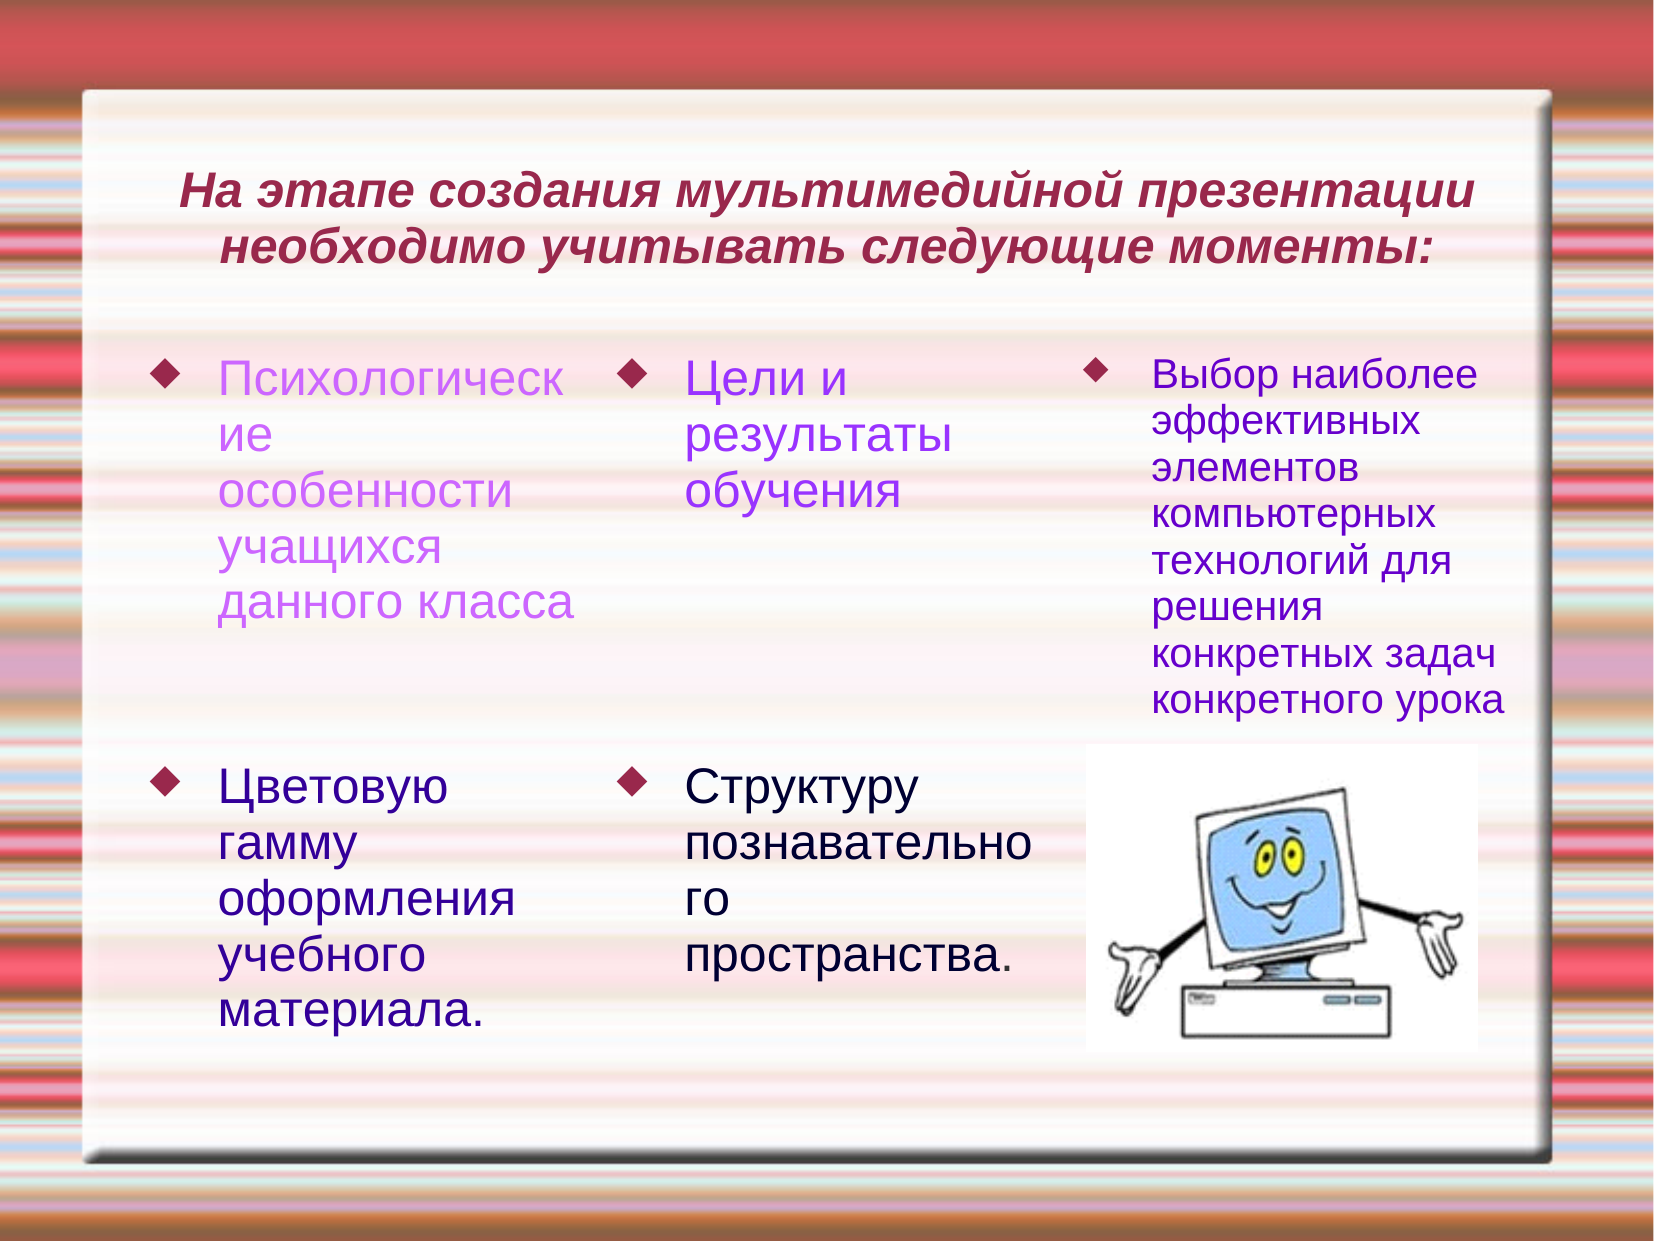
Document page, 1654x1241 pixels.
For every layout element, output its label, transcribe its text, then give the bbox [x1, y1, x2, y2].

picture [0, 0, 1654, 1241]
list Выбор наиболее эффективных элементов компьютерных технологий для решения конкретных задач конкретного урока [1068, 350, 1514, 725]
list Цветовую гамму оформления учебного материала. [134, 758, 580, 1132]
list Психологические особенности учащихся данного класса [134, 350, 580, 724]
list Структуру познавательного пространства. [601, 758, 1047, 1132]
list Цели и результаты обучения [601, 350, 1047, 724]
title На этапе создания мультимедийной презентации необходимо учитывать следующие моменты: [121, 114, 1534, 322]
